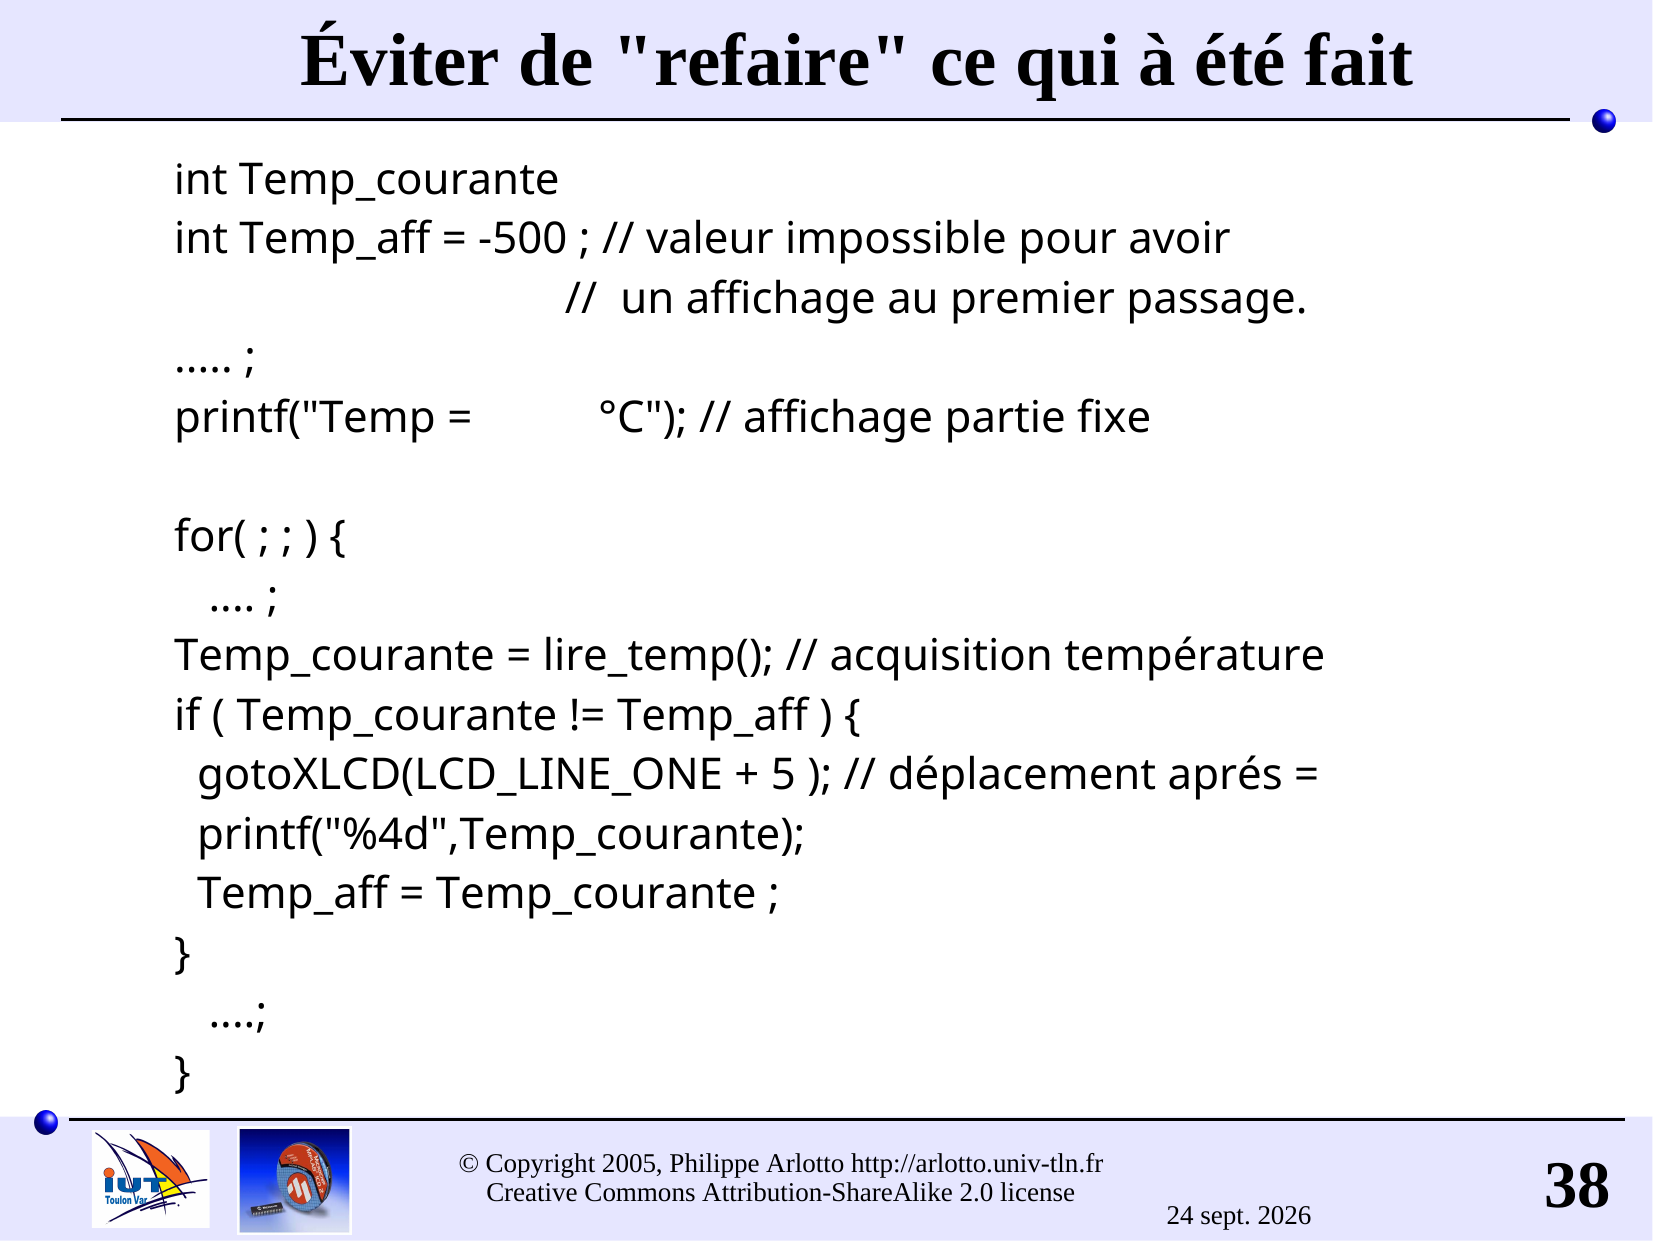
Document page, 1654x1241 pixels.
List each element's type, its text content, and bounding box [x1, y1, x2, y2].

title Éviter de "refaire" ce qui à été fait [95, 11, 1585, 110]
text_box int Temp_courante int Temp_aff = -500 ; // valeur impossible pour avoir // un affichage au premier passage. ..... ; printf("Temp = °C"); // affichage partie fixe for( ; ; ) { .... ; Temp_courante = lire_temp(); // acquisition température if ( Temp_courante != Temp_aff ) { gotoXLCD(LCD_LINE_ONE + 5 ); // déplacement aprés = printf("%4d",Temp_courante); Temp_aff = Temp_courante ; } ....; } [174, 147, 1446, 961]
picture [237, 1126, 352, 1235]
